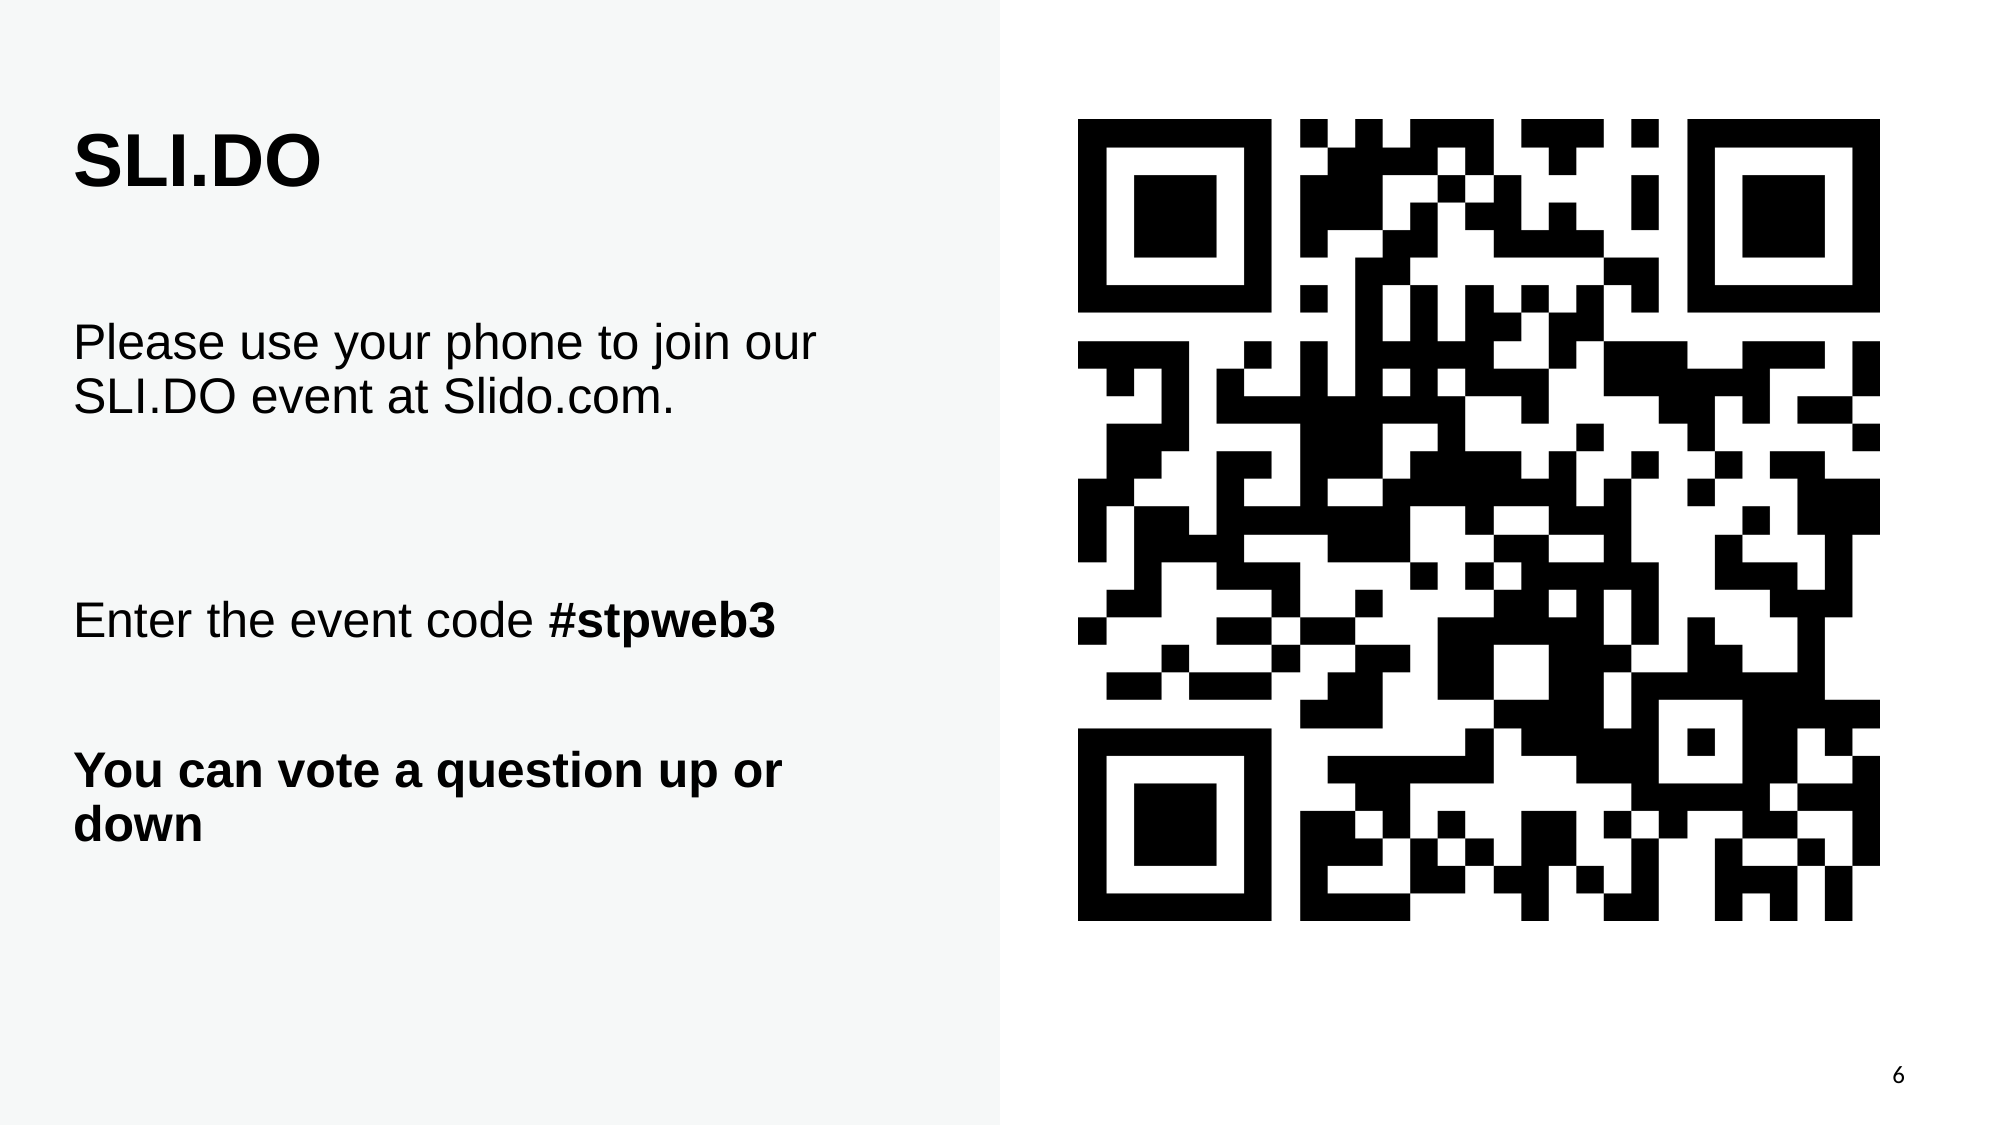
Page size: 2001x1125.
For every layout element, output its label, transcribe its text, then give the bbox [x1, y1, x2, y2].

picture [1078, 119, 1880, 921]
title SLI.DO [58, 106, 864, 308]
list Please use your phone to join our SLI.DO event at Slido.com. Enter the event code #stpweb3 You can vote a question up or down [58, 308, 864, 991]
